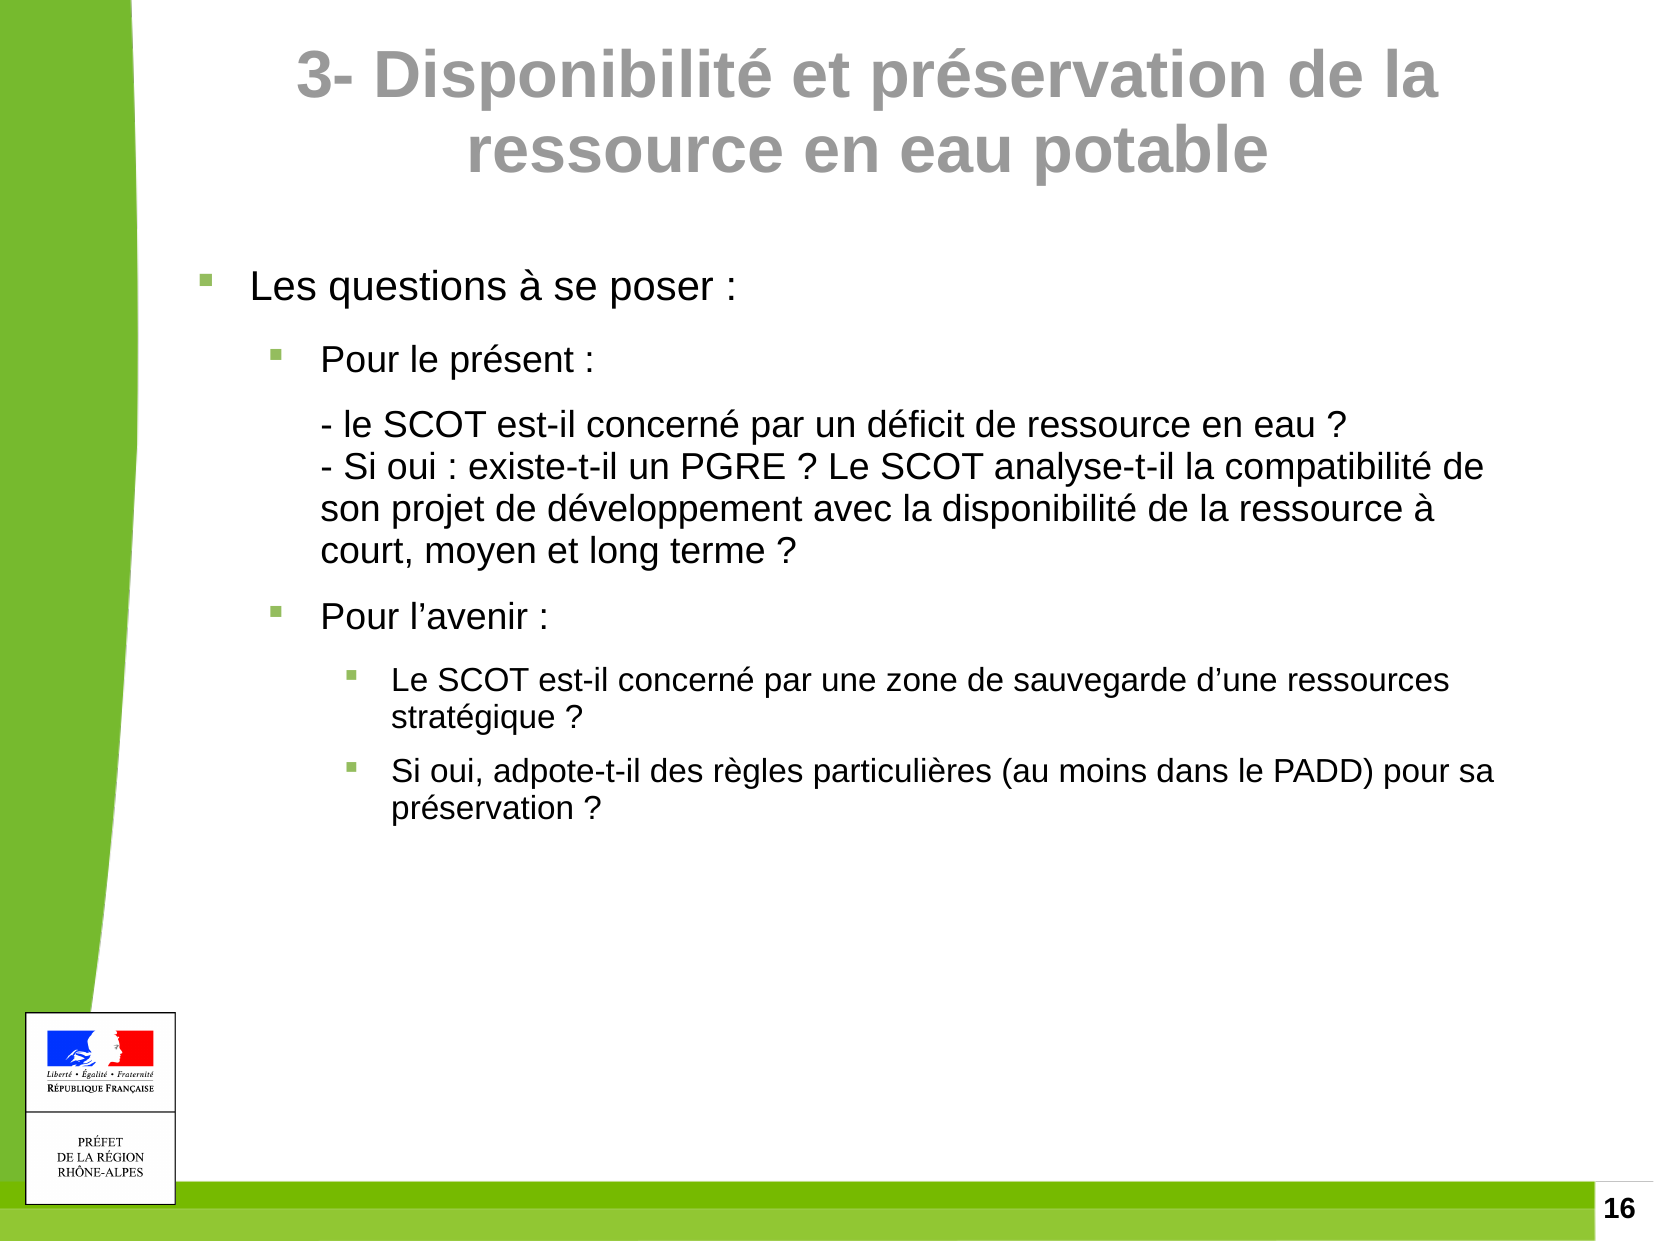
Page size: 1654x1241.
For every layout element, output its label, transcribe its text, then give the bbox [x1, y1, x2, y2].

title 3- Disponibilité et préservation de la ressource en eau potable [150, 16, 1586, 209]
list Les questions à se poser : Pour le présent : - le SCOT est-il concerné par un déficit de ressource en eau ? - Si oui : existe-t-il un PGRE ? Le SCOT analyse-t-il la compatibilité de son projet de développement avec la disponibilité de la ressource à court, moyen et long terme ? Pour l’avenir : Le SCOT est-il concerné par une zone de sauvegarde d’une ressources stratégique ? Si oui, adpote-t-il des règles particulières (au moins dans le PADD) pour sa préservation ? [178, 262, 1508, 1094]
picture [0, 0, 1654, 1241]
